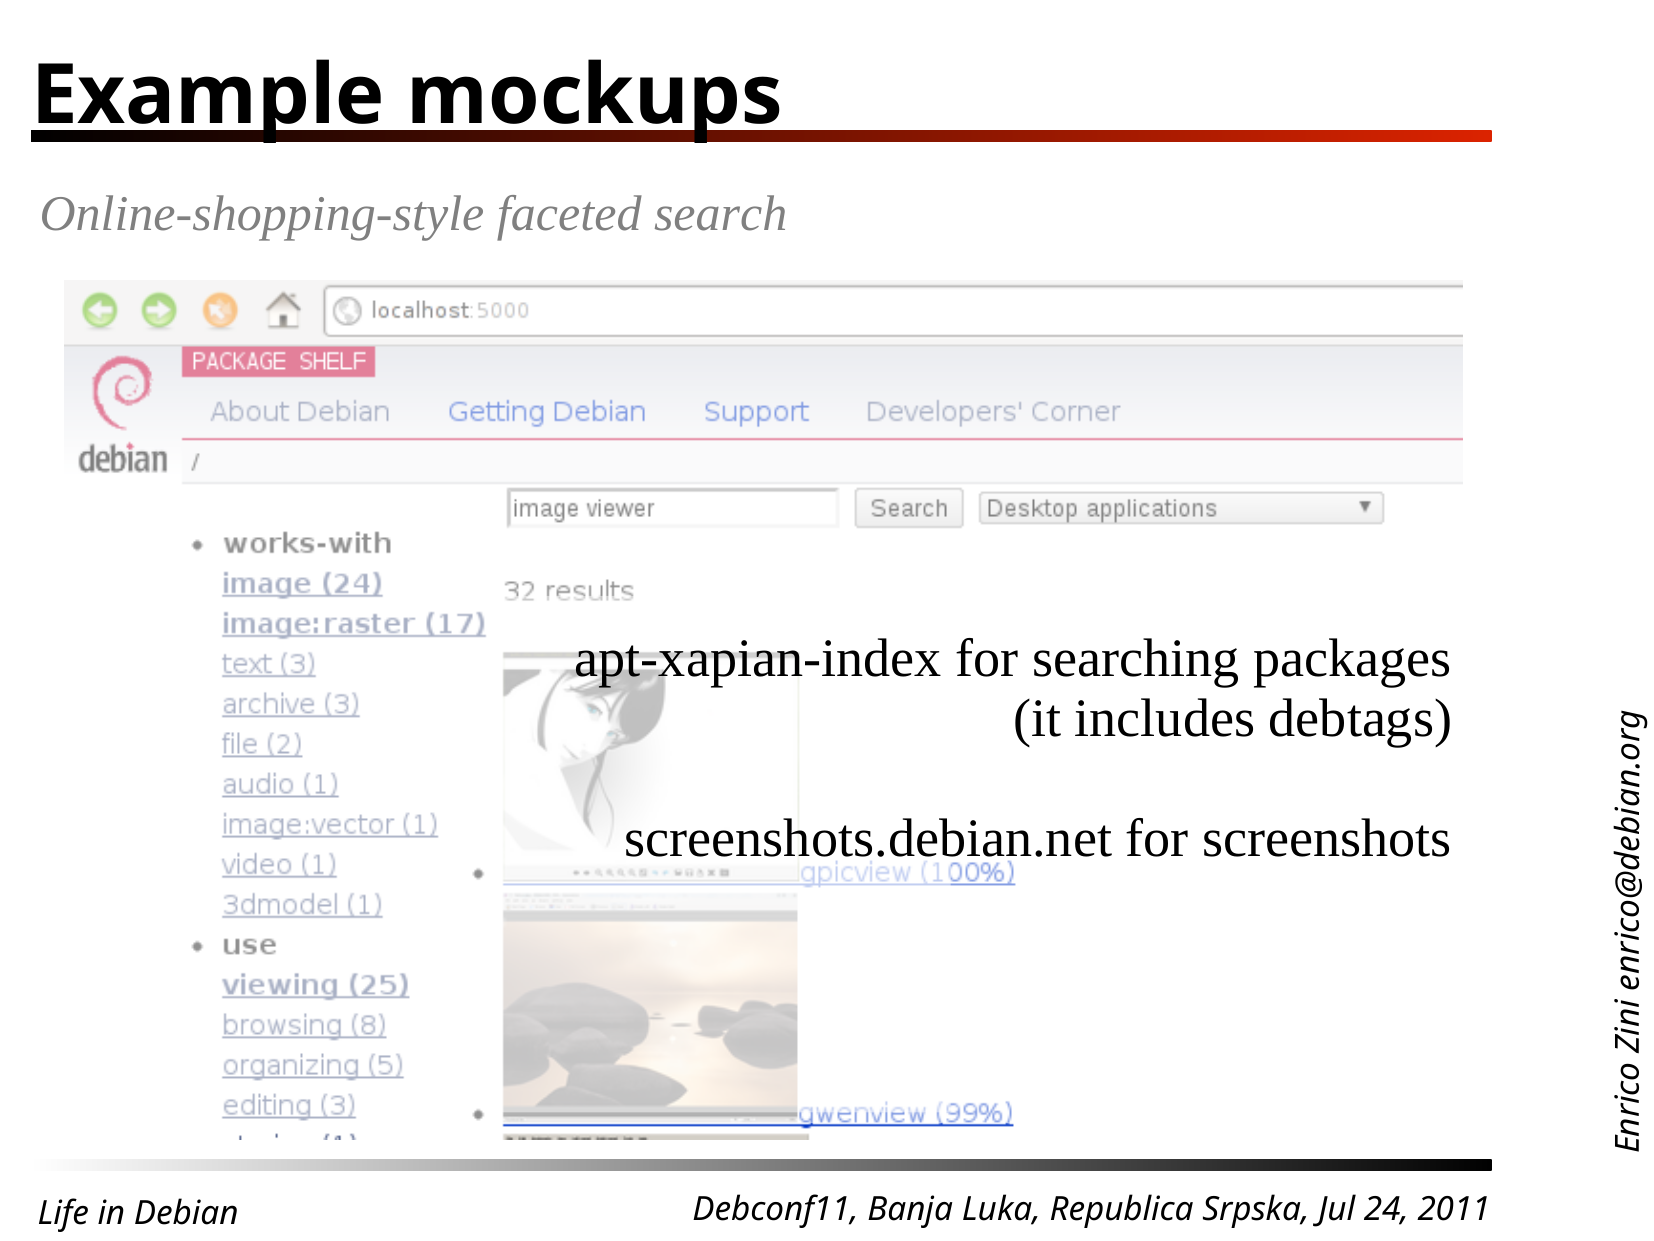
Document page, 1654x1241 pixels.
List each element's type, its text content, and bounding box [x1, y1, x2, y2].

text_box apt-xapian-index for searching packages (it includes debtags) screenshots.debian.net for screenshots [574, 627, 1468, 868]
text_box [18, 164, 1529, 1123]
text_box Example mockups [31, 34, 1438, 164]
picture [64, 1123, 1463, 1140]
